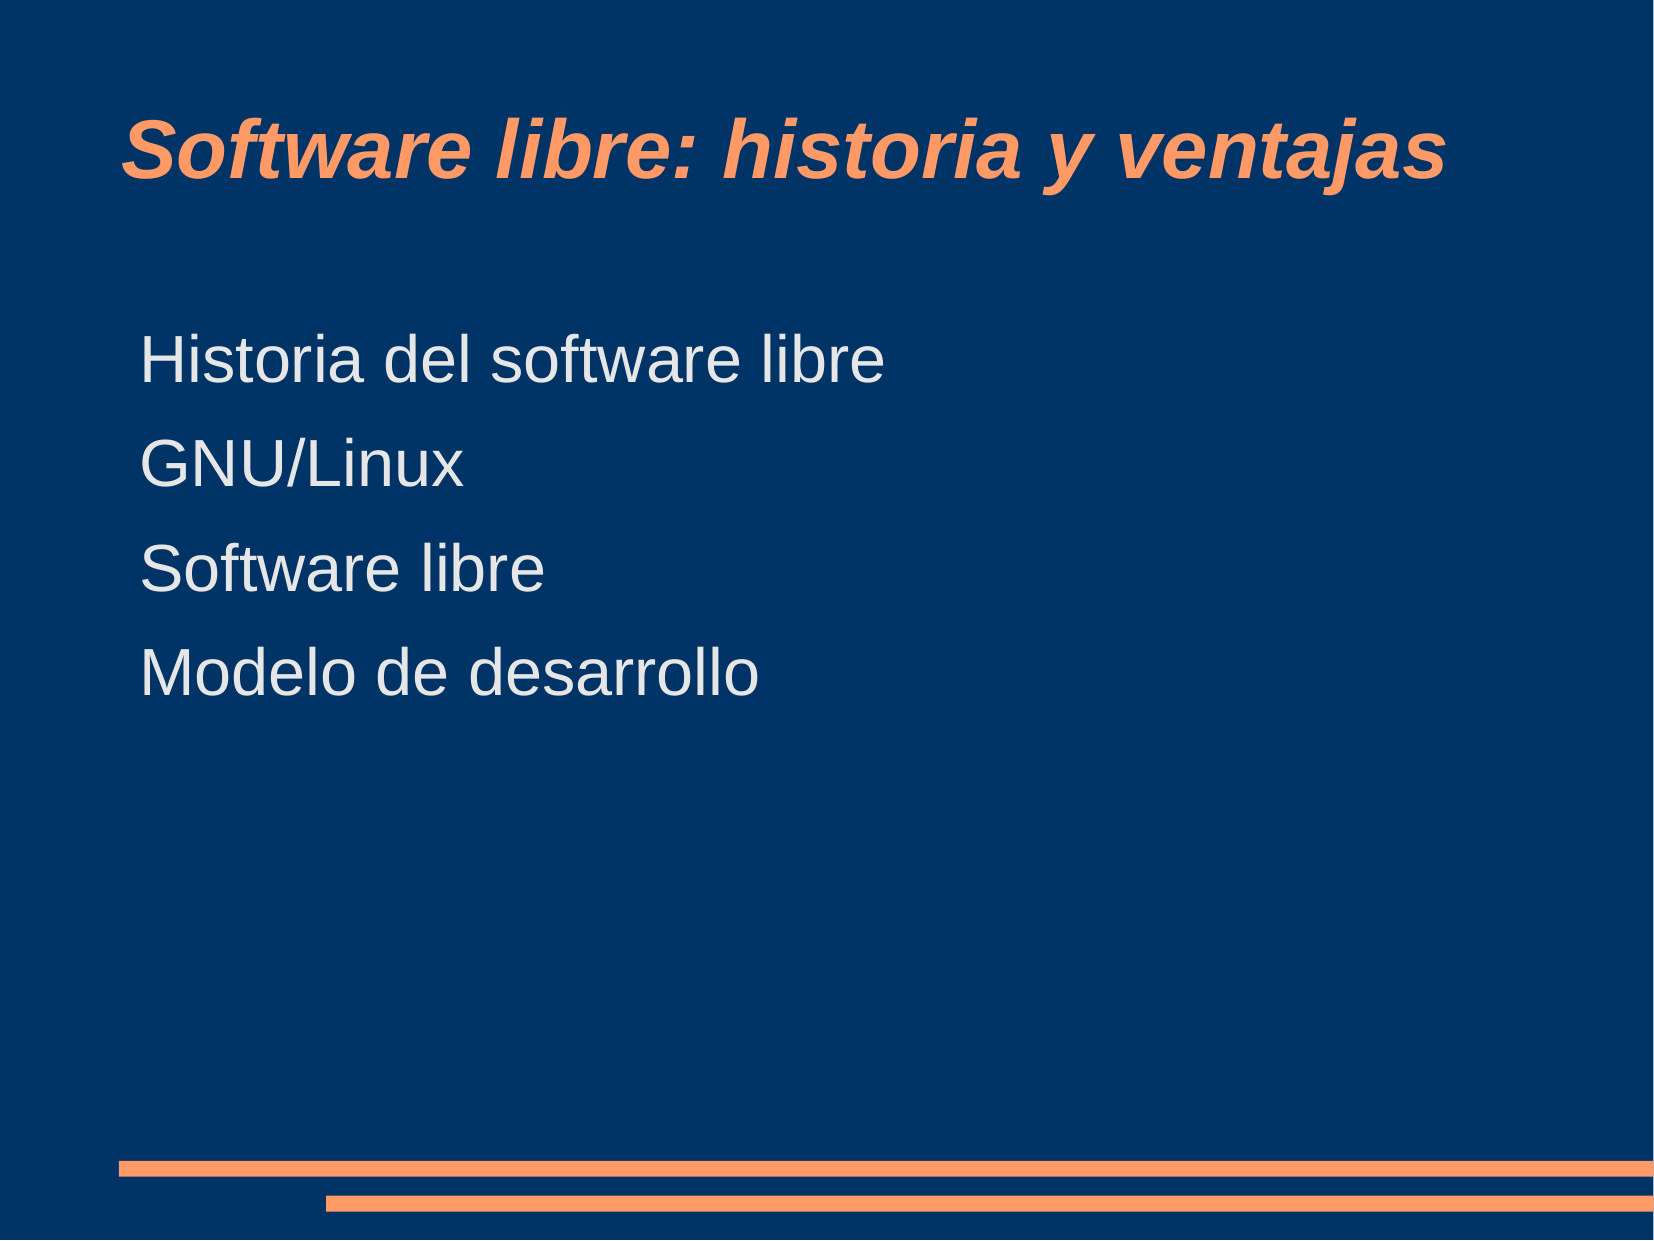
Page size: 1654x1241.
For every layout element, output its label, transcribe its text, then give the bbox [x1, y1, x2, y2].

title Software libre: historia y ventajas [121, 46, 1534, 254]
list Historia del software libre GNU/Linux Software libre Modelo de desarrollo [121, 322, 1561, 1118]
